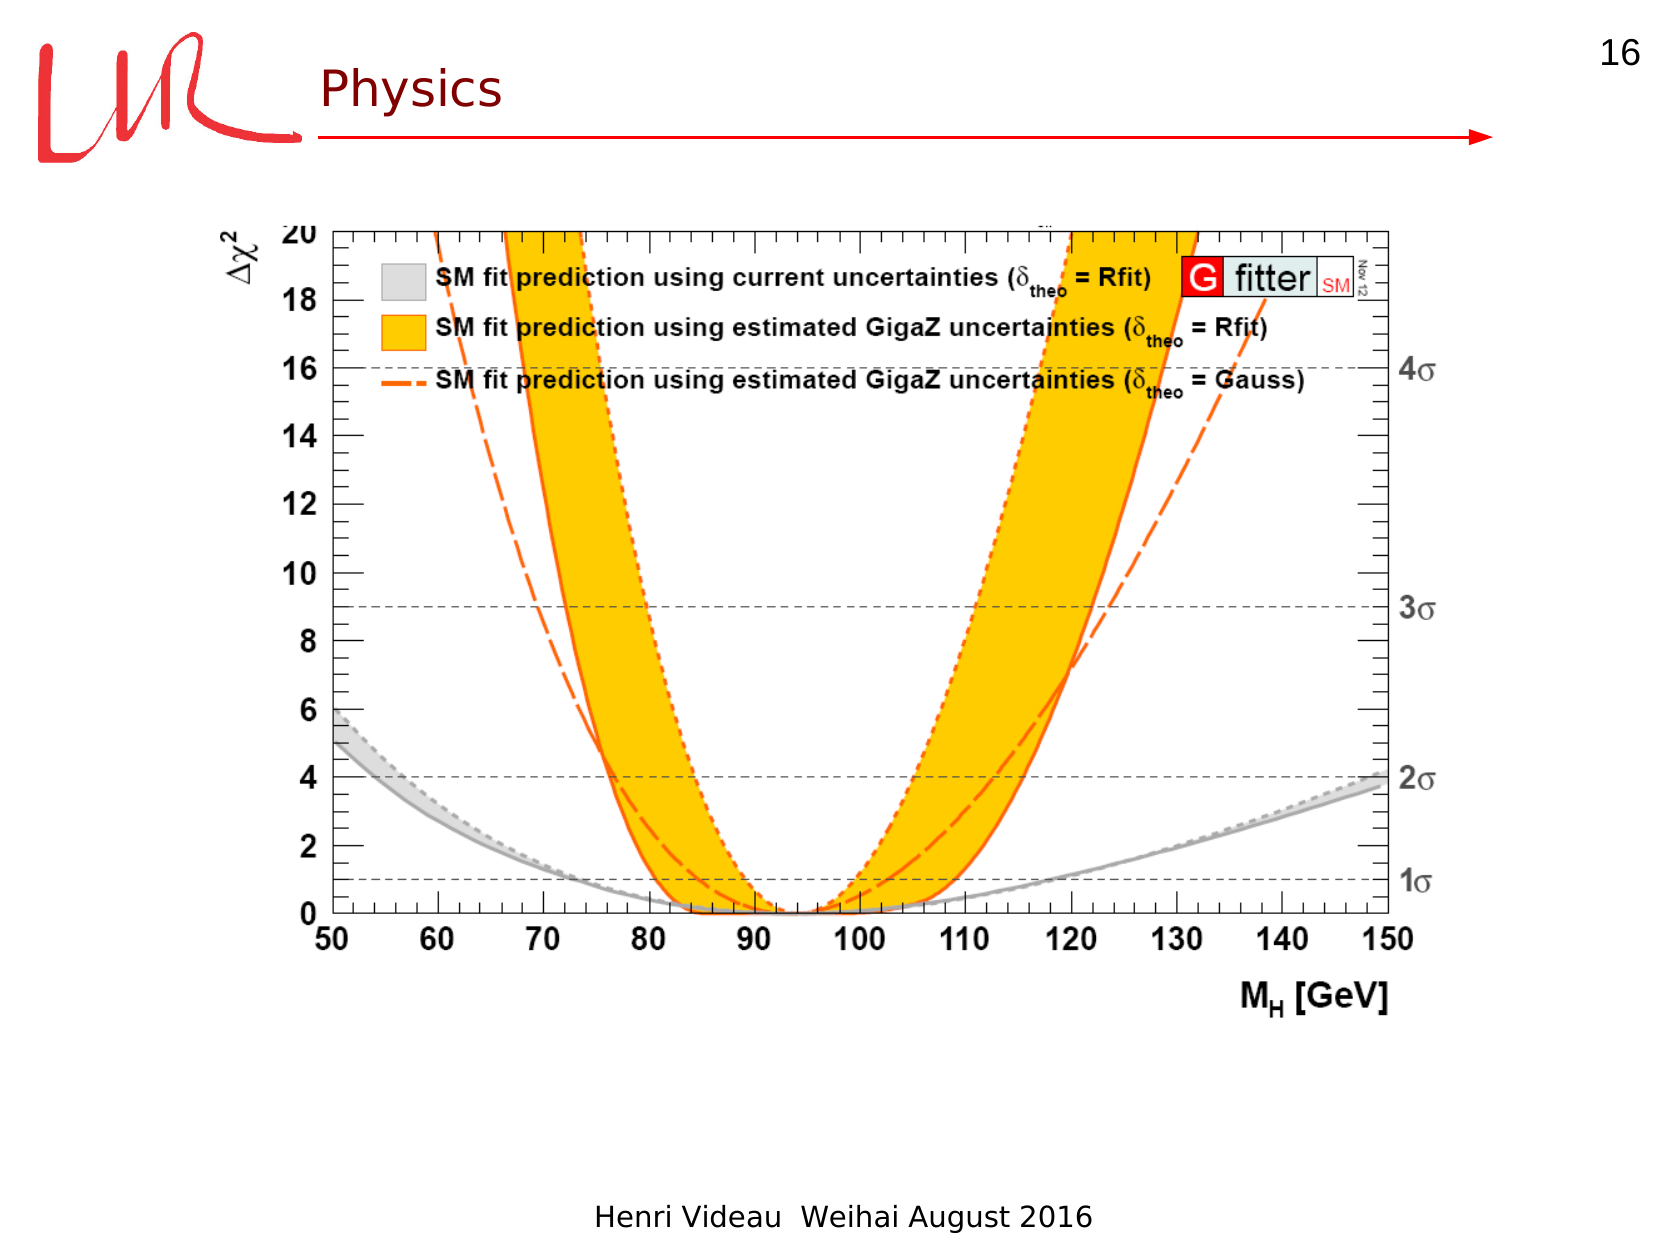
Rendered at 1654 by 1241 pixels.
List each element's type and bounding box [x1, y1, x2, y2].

picture [220, 211, 1448, 1039]
picture [38, 32, 302, 163]
